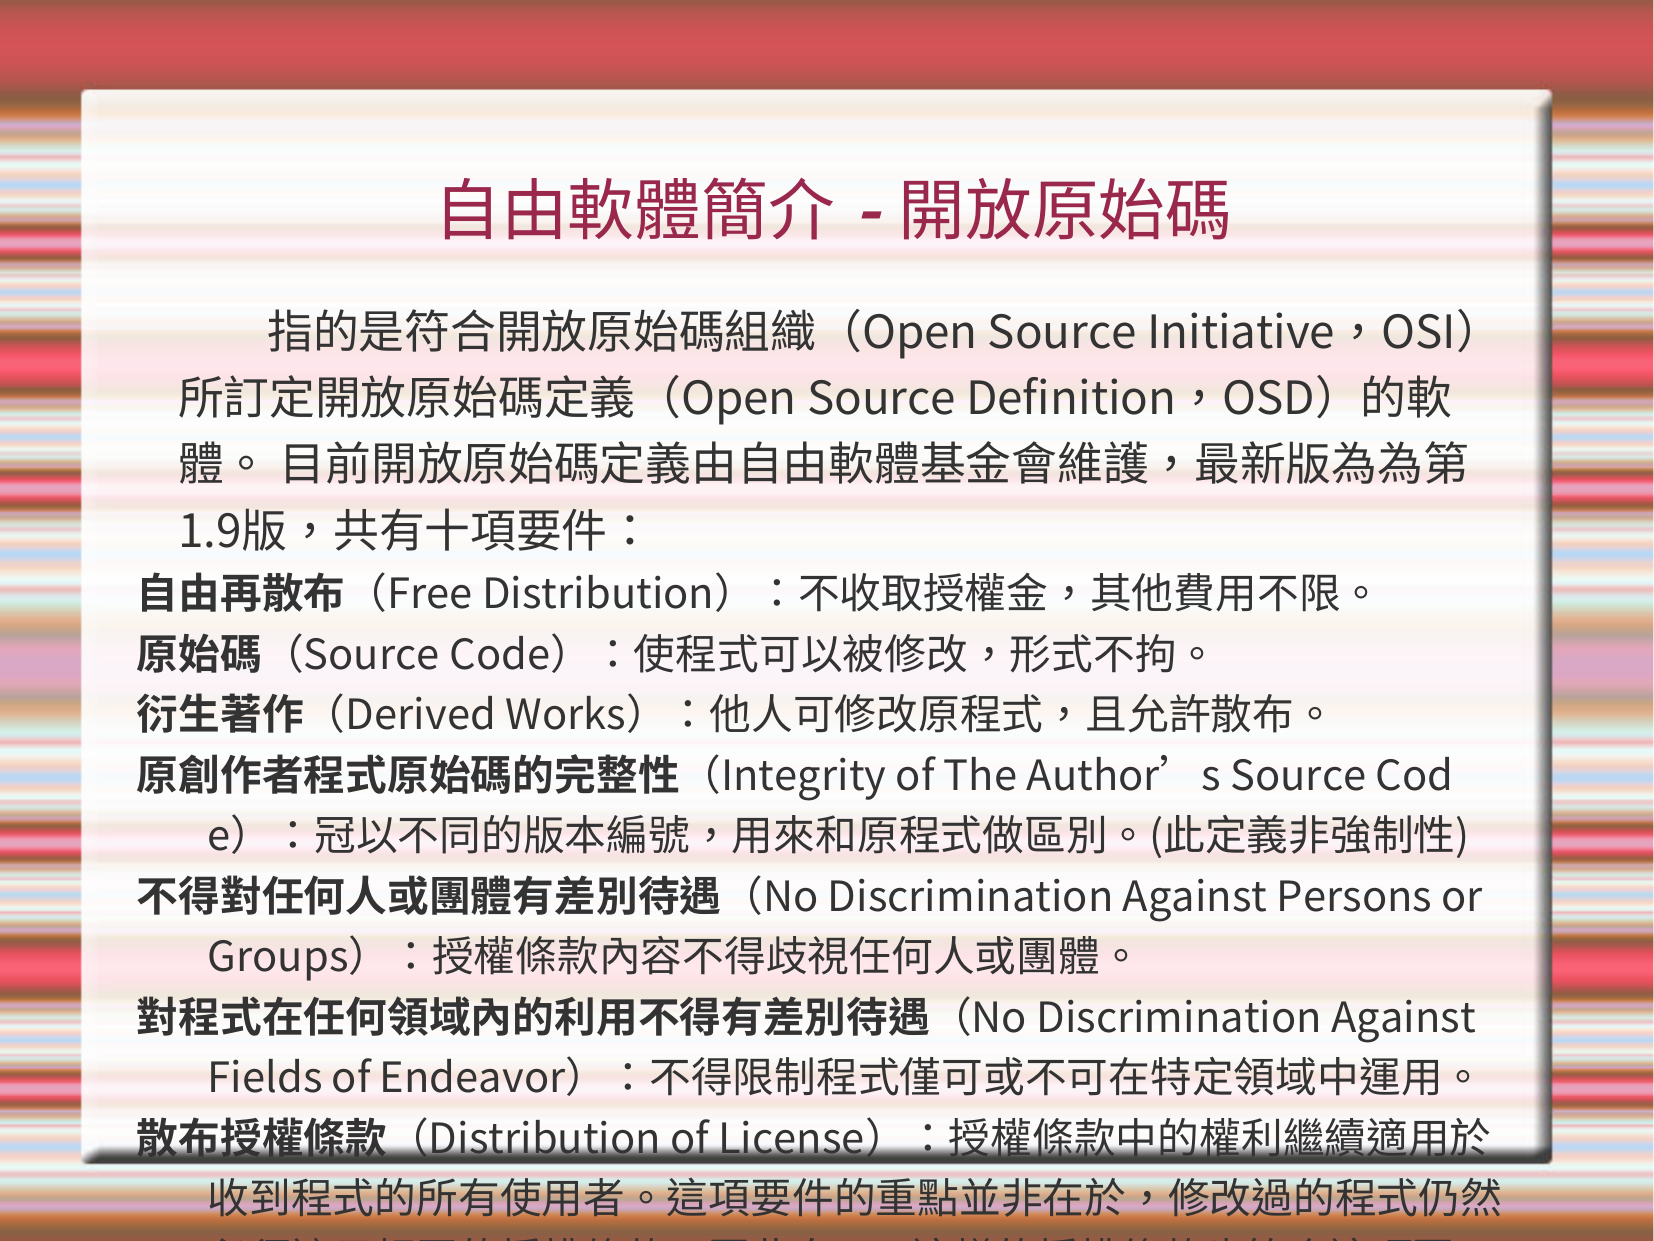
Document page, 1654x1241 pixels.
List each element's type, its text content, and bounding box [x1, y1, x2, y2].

picture [0, 0, 1654, 1241]
title 自由軟體簡介-開放原始碼 [121, 114, 1534, 296]
list 指的是符合開放原始碼組織（Open Source Initiative，OSI）所訂定開放原始碼定義（Open Source Definition，OSD）的軟體。 目前開放原始碼定義由自由軟體基金會維護，最新版為為第1.9版，共有十項要件： 自由再散布（Free Distribution）：不收取授權金，其他費用不限。 原始碼（Source Code）：使程式可以被修改，形式不拘。 衍生著作（Derived Works）：他人可修改原程式，且允許散布。 原創作者程式原始碼的完整性（Integrity of The Author’s Source Code）：冠以不同的版本編號，用來和原程式做區別。(此定義非強制性) 不得對任何人或團體有差別待遇（No Discrimination Against Persons or Groups）：授權條款內容不得歧視任何人或團體。 對程式在任何領域內的利用不得有差別待遇（No Discrimination Against Fields of Endeavor）：不得限制程式僅可或不可在特定領域中運用。 散布授權條款（Distribution of License）：授權條款中的權利繼續適用於收到程式的所有使用者。這項要件的重點並非在於，修改過的程式仍然必須適用相同的授權條款，因此向GPL這樣的授權條款也符合這項要件。 [124, 295, 1506, 1132]
